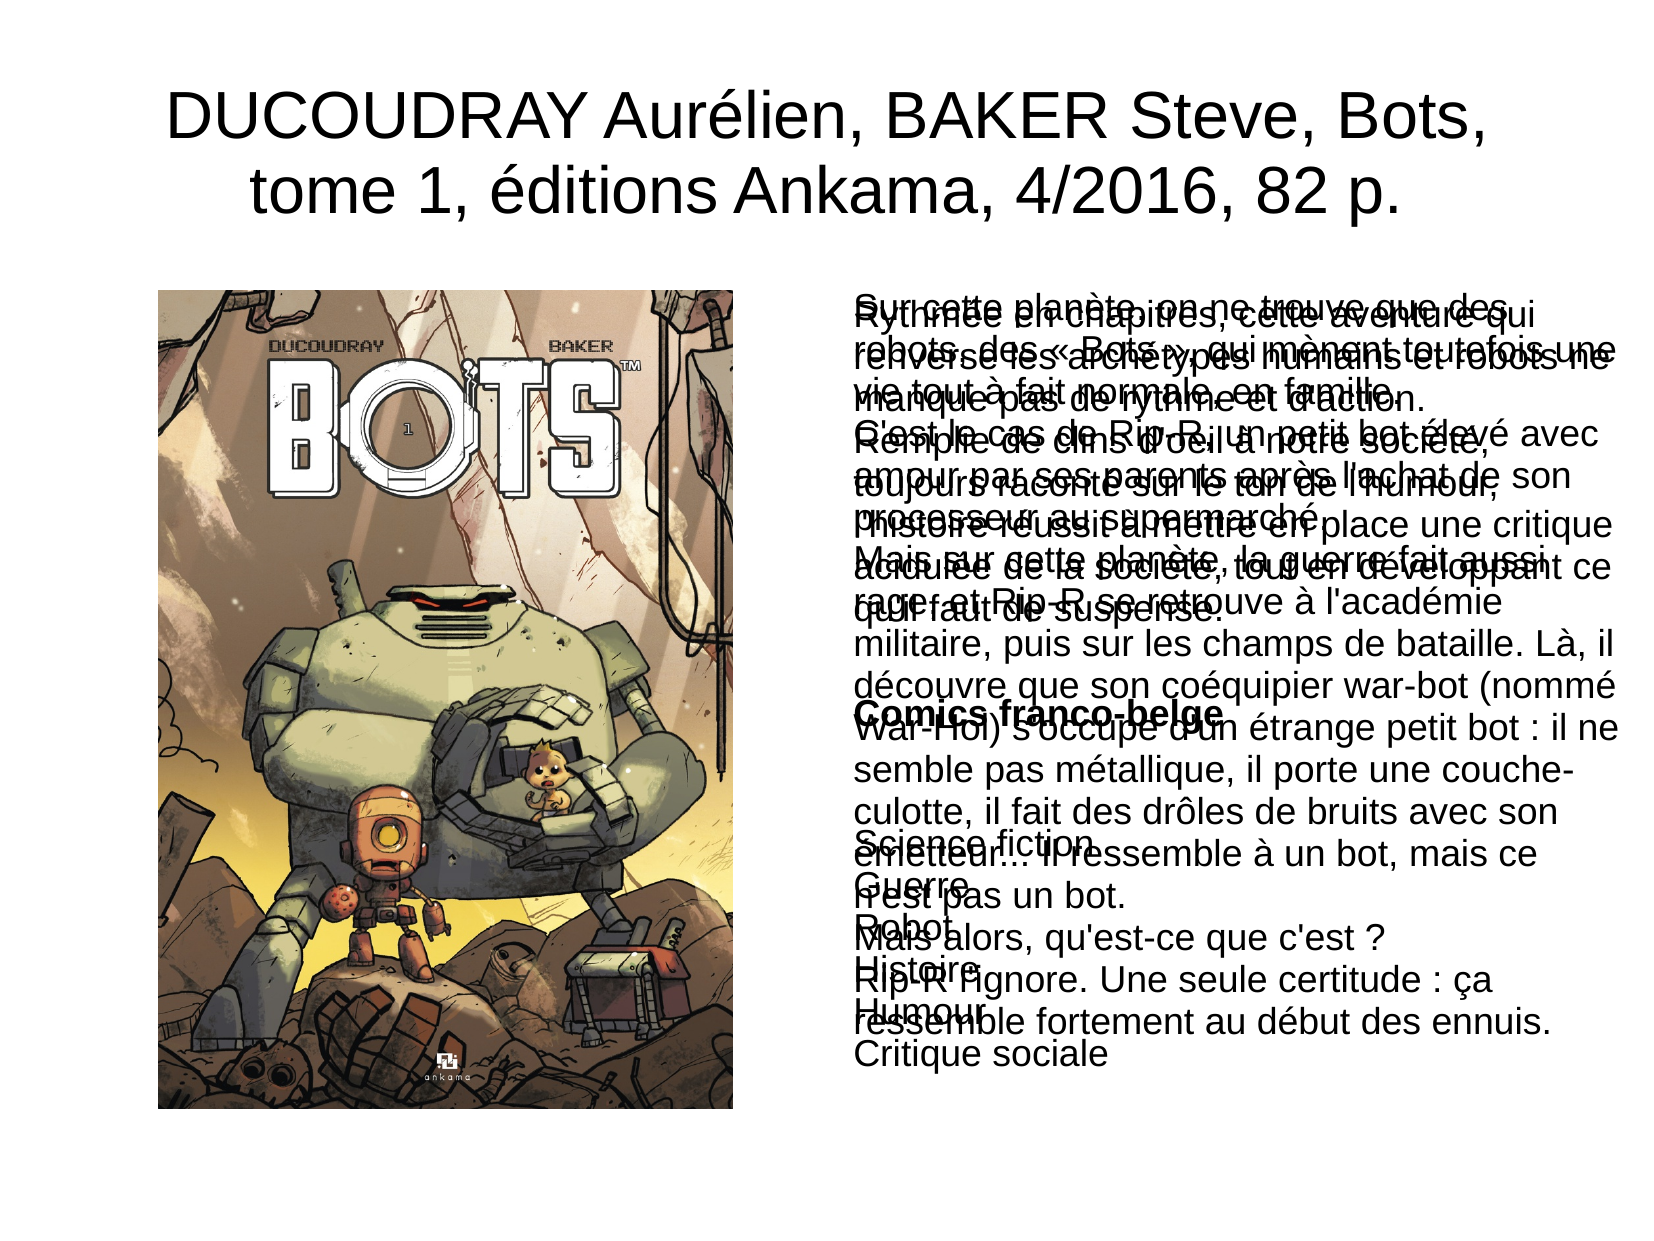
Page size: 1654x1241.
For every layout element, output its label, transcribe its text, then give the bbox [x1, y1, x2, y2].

text_box Comics franco-belge [838, 685, 1642, 744]
text_box Sur cette planète, on ne trouve que des robots, des « Bots », qui mènent toutefois une vie tout à fait normale, en famille. C'est le cas de Rip-R, un petit bot élevé avec amour par ses parents après l'achat de son processeur au supermarché. Mais sur cette planète, la guerre fait aussi rage, et Rip-R se retrouve à l'académie militaire, puis sur les champs de bataille. Là, il découvre que son coéquipier war-bot (nommé War-Hol) s'occupe d'un étrange petit bot : il ne semble pas métallique, il porte une couche-culotte, il fait des drôles de bruits avec son émetteur... Il ressemble à un bot, mais ce n'est pas un bot. Mais alors, qu'est-ce que c'est ? Rip-R l'ignore. Une seule certitude : ça ressemble fortement au début des ennuis. [838, 638, 1642, 685]
text_box Rythmée en chapitres, cette aventure qui renverse les archétypes humains et robots ne manque pas de rythme et d'action. Remplie de clins d'oeil à notre société, toujours raconté sur le ton de l'humour, l'histoire réussit à mettre en place une critique acidulée de la société, tout en développant ce qu'il faut de suspense. [838, 286, 1642, 638]
text_box Science fiction Guerre Robot Histoire Humour Critique sociale [838, 814, 1642, 1083]
picture [158, 290, 733, 1109]
text_box Sur cette planète, on ne trouve que des robots, des « Bots », qui mènent toutefois une vie tout à fait normale, en famille. C'est le cas de Rip-R, un petit bot élevé avec amour par ses parents après l'achat de son processeur au supermarché. Mais sur cette planète, la guerre fait aussi rage, et Rip-R se retrouve à l'académie militaire, puis sur les champs de bataille. Là, il découvre que son coéquipier war-bot (nommé War-Hol) s'occupe d'un étrange petit bot : il ne semble pas métallique, il porte une couche-culotte, il fait des drôles de bruits avec son émetteur... Il ressemble à un bot, mais ce n'est pas un bot. Mais alors, qu'est-ce que c'est ? Rip-R l'ignore. Une seule certitude : ça ressemble fortement au début des ennuis. [838, 744, 1642, 814]
title DUCOUDRAY Aurélien, BAKER Steve, Bots, tome 1, éditions Ankama, 4/2016, 82 p. [83, 49, 1572, 257]
